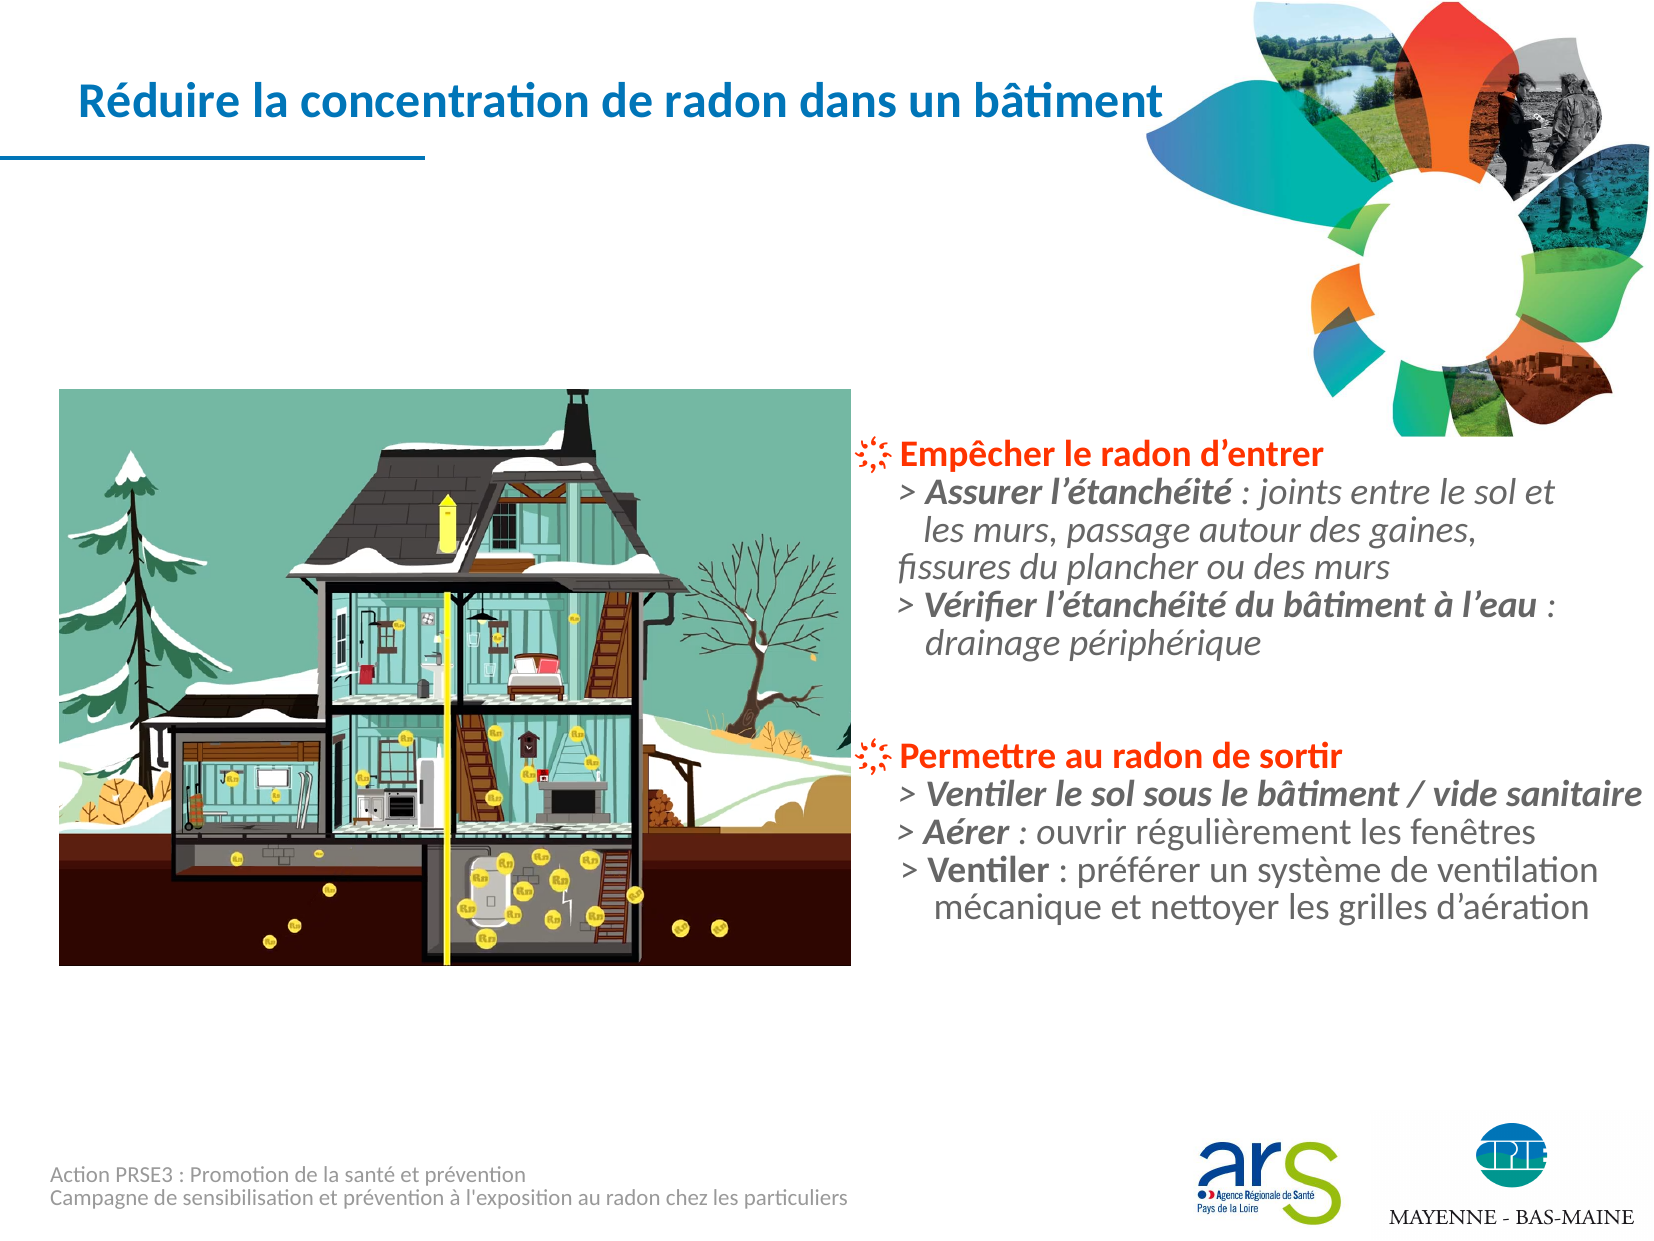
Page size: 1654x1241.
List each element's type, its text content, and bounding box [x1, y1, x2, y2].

text_box Réduire la concentration de radon dans un bâtiment [64, 59, 1263, 136]
picture [1130, 1, 1652, 310]
picture [59, 389, 851, 966]
text_box Action PRSE3 : Promotion de la santé et prévention Campagne de sensibilisation et prévention à l'exposition au radon chez les particuliers [35, 1157, 1070, 1229]
text_box ҉ Empêcher le radon d’entrer > Assurer l’étanchéité : joints entre le sol et les murs, passage autour des gaines, fissures du plancher ou des murs > Vérifier l’étanchéité du bâtiment à l’eau : drainage périphérique ҉ Permettre au radon de sortir > Ventiler le sol sous le bâtiment / vide sanitaire > Aérer : ouvrir régulièrement les fenêtres > Ventiler : préférer un système de ventilation mécanique et nettoyer les grilles d’aération [767, 310, 1654, 1114]
picture [1169, 1114, 1654, 1241]
